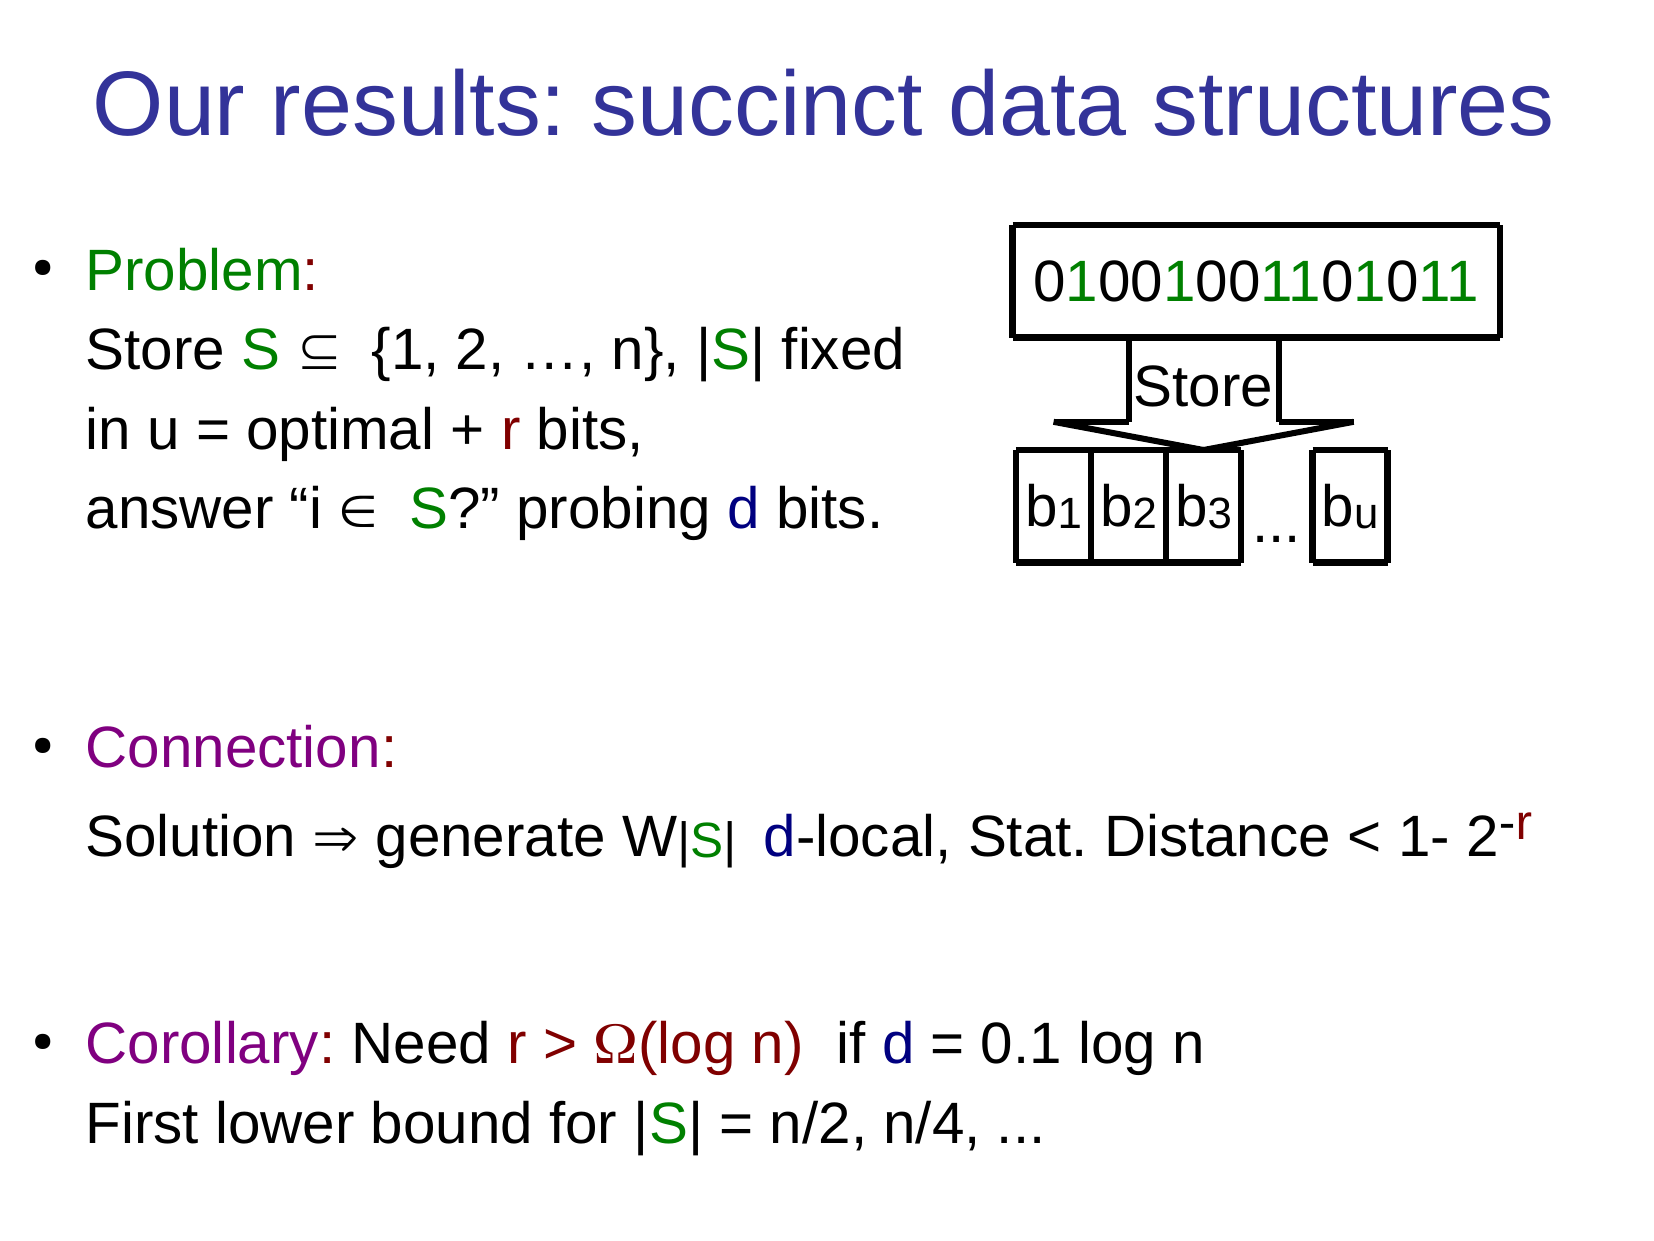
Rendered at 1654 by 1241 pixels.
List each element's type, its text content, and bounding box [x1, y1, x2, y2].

text_box bu [1312, 450, 1388, 563]
text_box Store [1053, 337, 1354, 451]
title Our results: succinct data structures [0, 0, 1651, 207]
text_box b1 [1015, 450, 1090, 563]
text_box ... [1237, 482, 1351, 563]
text_box b3 [1166, 450, 1242, 563]
text_box 01001001101011 [1012, 225, 1501, 338]
text_box b2 [1090, 450, 1166, 563]
list Problem: Store S  {1, 2, …, n}, |S| fixed in u = optimal + r bits, answer “i  S?” probing d bits. Connection: Solution  generate W|S| d-local, Stat. Distance < 1- 2-r Corollary: Need r > (log n) if d = 0.1 log n First lower bound for |S| = n/2, n/4, ... [0, 149, 1654, 1241]
